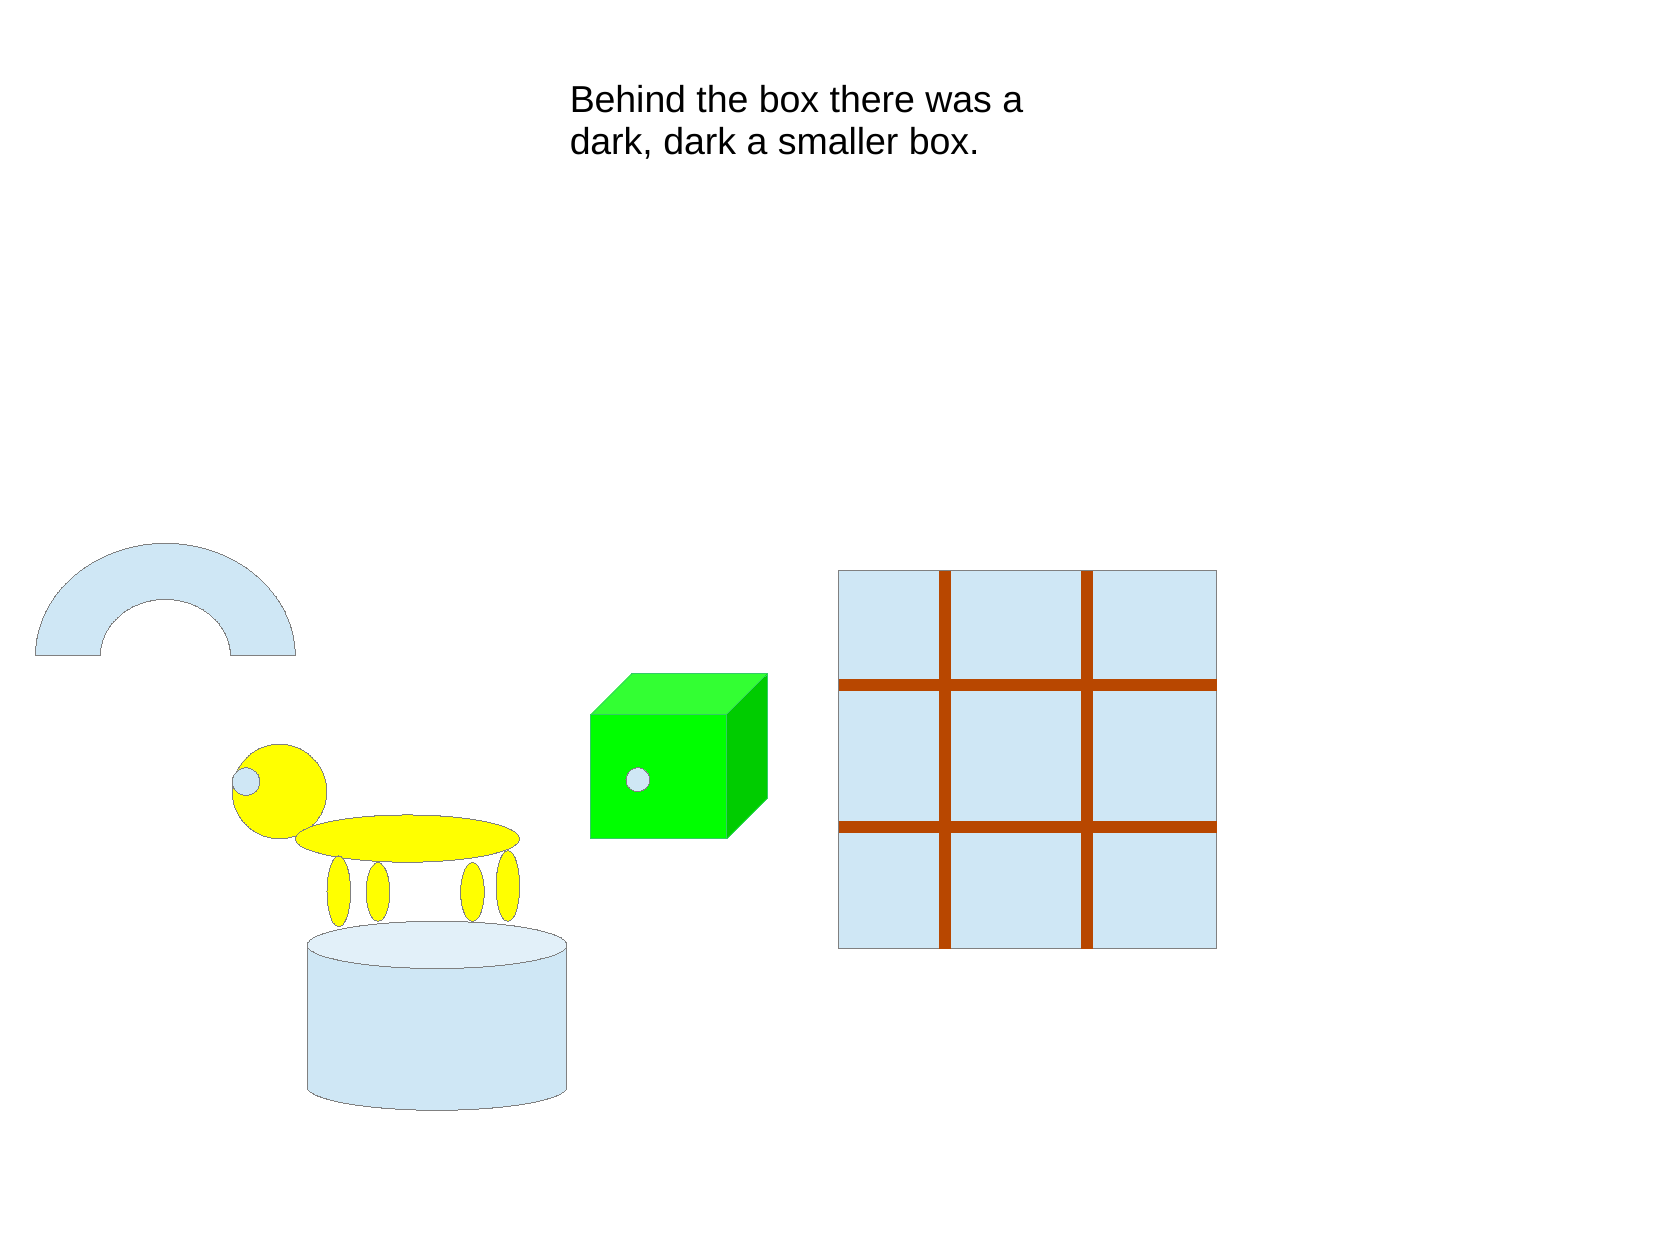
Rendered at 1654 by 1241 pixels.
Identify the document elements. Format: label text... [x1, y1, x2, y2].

text_box [838, 822, 939, 949]
text_box [1093, 833, 1217, 949]
text_box [590, 673, 768, 839]
text_box [951, 570, 1092, 679]
text_box [460, 862, 485, 922]
text_box [1093, 691, 1217, 821]
text_box [35, 543, 296, 656]
text_box [951, 691, 1081, 821]
text_box [1093, 570, 1217, 679]
text_box [838, 570, 950, 679]
text_box [307, 948, 567, 1111]
text_box [951, 833, 1081, 949]
text_box Behind the box there was a dark, dark a smaller box. [555, 70, 1040, 170]
text_box [232, 744, 520, 927]
text_box [838, 680, 939, 821]
